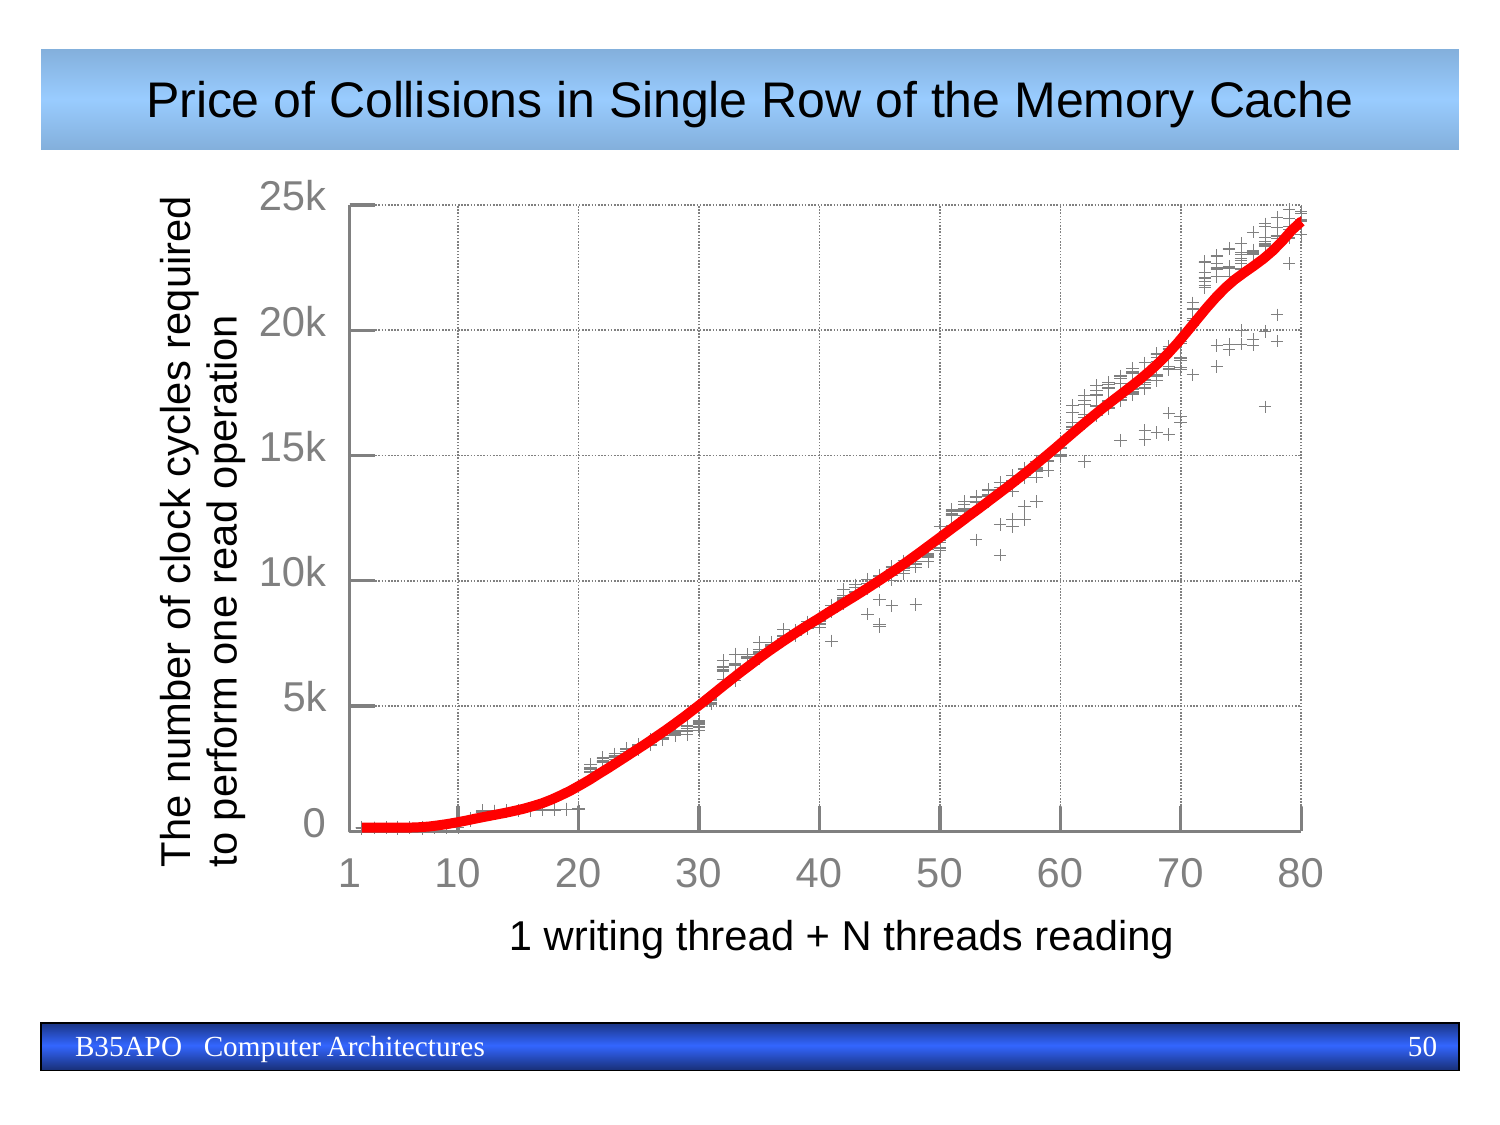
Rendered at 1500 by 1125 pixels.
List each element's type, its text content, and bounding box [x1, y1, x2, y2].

text_box 5k [282, 674, 327, 721]
text_box 60 [1036, 849, 1084, 896]
text_box 10 [434, 849, 481, 896]
title Price of Collisions in Single Row of the Memory Cache [41, 49, 1459, 150]
text_box 40 [795, 849, 843, 896]
text_box 15k [264, 423, 327, 471]
text_box 1 [337, 849, 362, 896]
text_box 50 [916, 849, 963, 896]
text_box 10k [264, 548, 327, 596]
text_box 20k [264, 298, 327, 345]
text_box 25k [264, 172, 327, 220]
text_box 20 [554, 849, 602, 896]
text_box 80 [1277, 849, 1325, 896]
text_box 30 [675, 849, 722, 896]
text_box 70 [1157, 849, 1204, 896]
text_box 0 [302, 799, 327, 846]
text_box 1 writing thread + N threads reading [508, 912, 1204, 960]
text_box The number of clock cycles required to perform one read operation [152, 156, 264, 868]
